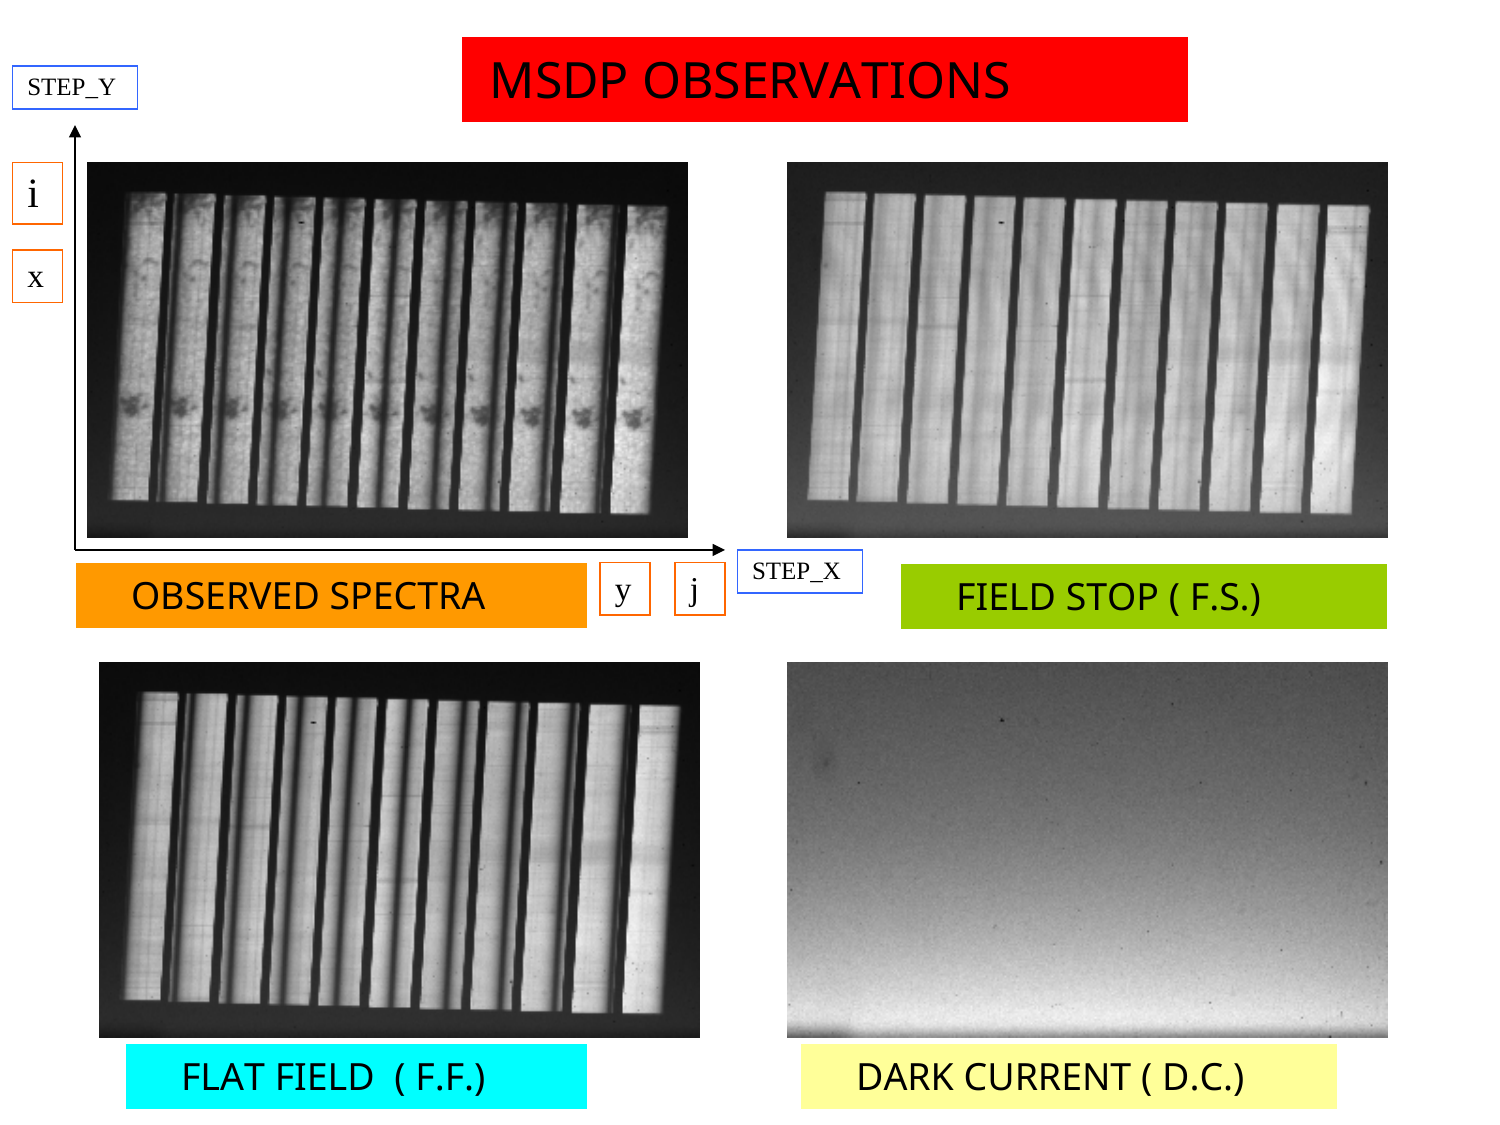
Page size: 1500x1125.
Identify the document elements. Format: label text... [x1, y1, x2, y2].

text_box STEP_Y [12, 65, 138, 110]
picture [87, 162, 688, 538]
picture [99, 662, 700, 1038]
text_box i [12, 162, 63, 225]
text_box STEP_X [737, 549, 863, 594]
text_box j [674, 562, 726, 616]
text_box MSDP OBSERVATIONS [462, 37, 1188, 122]
text_box x [12, 249, 63, 303]
picture [787, 662, 1388, 1038]
text_box FIELD STOP ( F.S.) [899, 563, 1388, 630]
text_box FLAT FIELD ( F.F.) [124, 1043, 588, 1110]
text_box y [599, 562, 651, 616]
text_box DARK CURRENT ( D.C.) [799, 1043, 1338, 1110]
picture [787, 162, 1388, 538]
text_box OBSERVED SPECTRA [75, 562, 588, 629]
